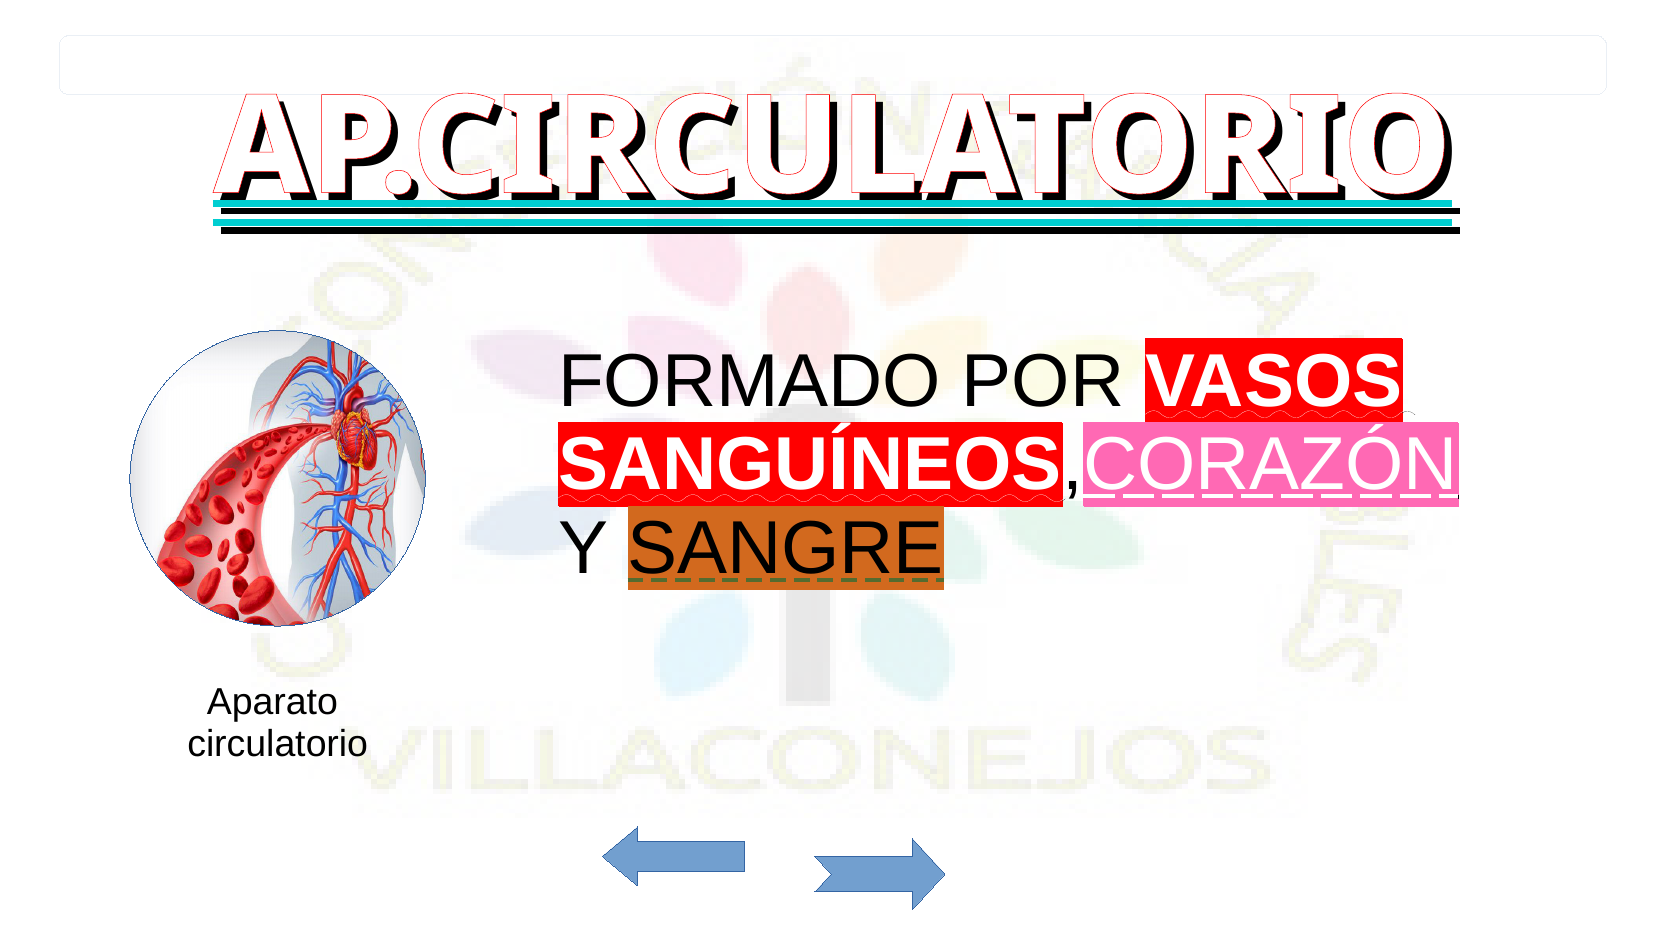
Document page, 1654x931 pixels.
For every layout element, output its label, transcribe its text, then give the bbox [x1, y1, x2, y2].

text_box FORMADO POR VASOS SANGUÍNEOS,CORAZÓN Y SANGRE [543, 330, 1536, 598]
text_box AP.CIRCULATORIO [59, 35, 1607, 95]
text_box [129, 330, 426, 627]
text_box Aparato circulatorio [94, 673, 461, 773]
text_box [602, 826, 745, 886]
text_box [814, 838, 945, 910]
